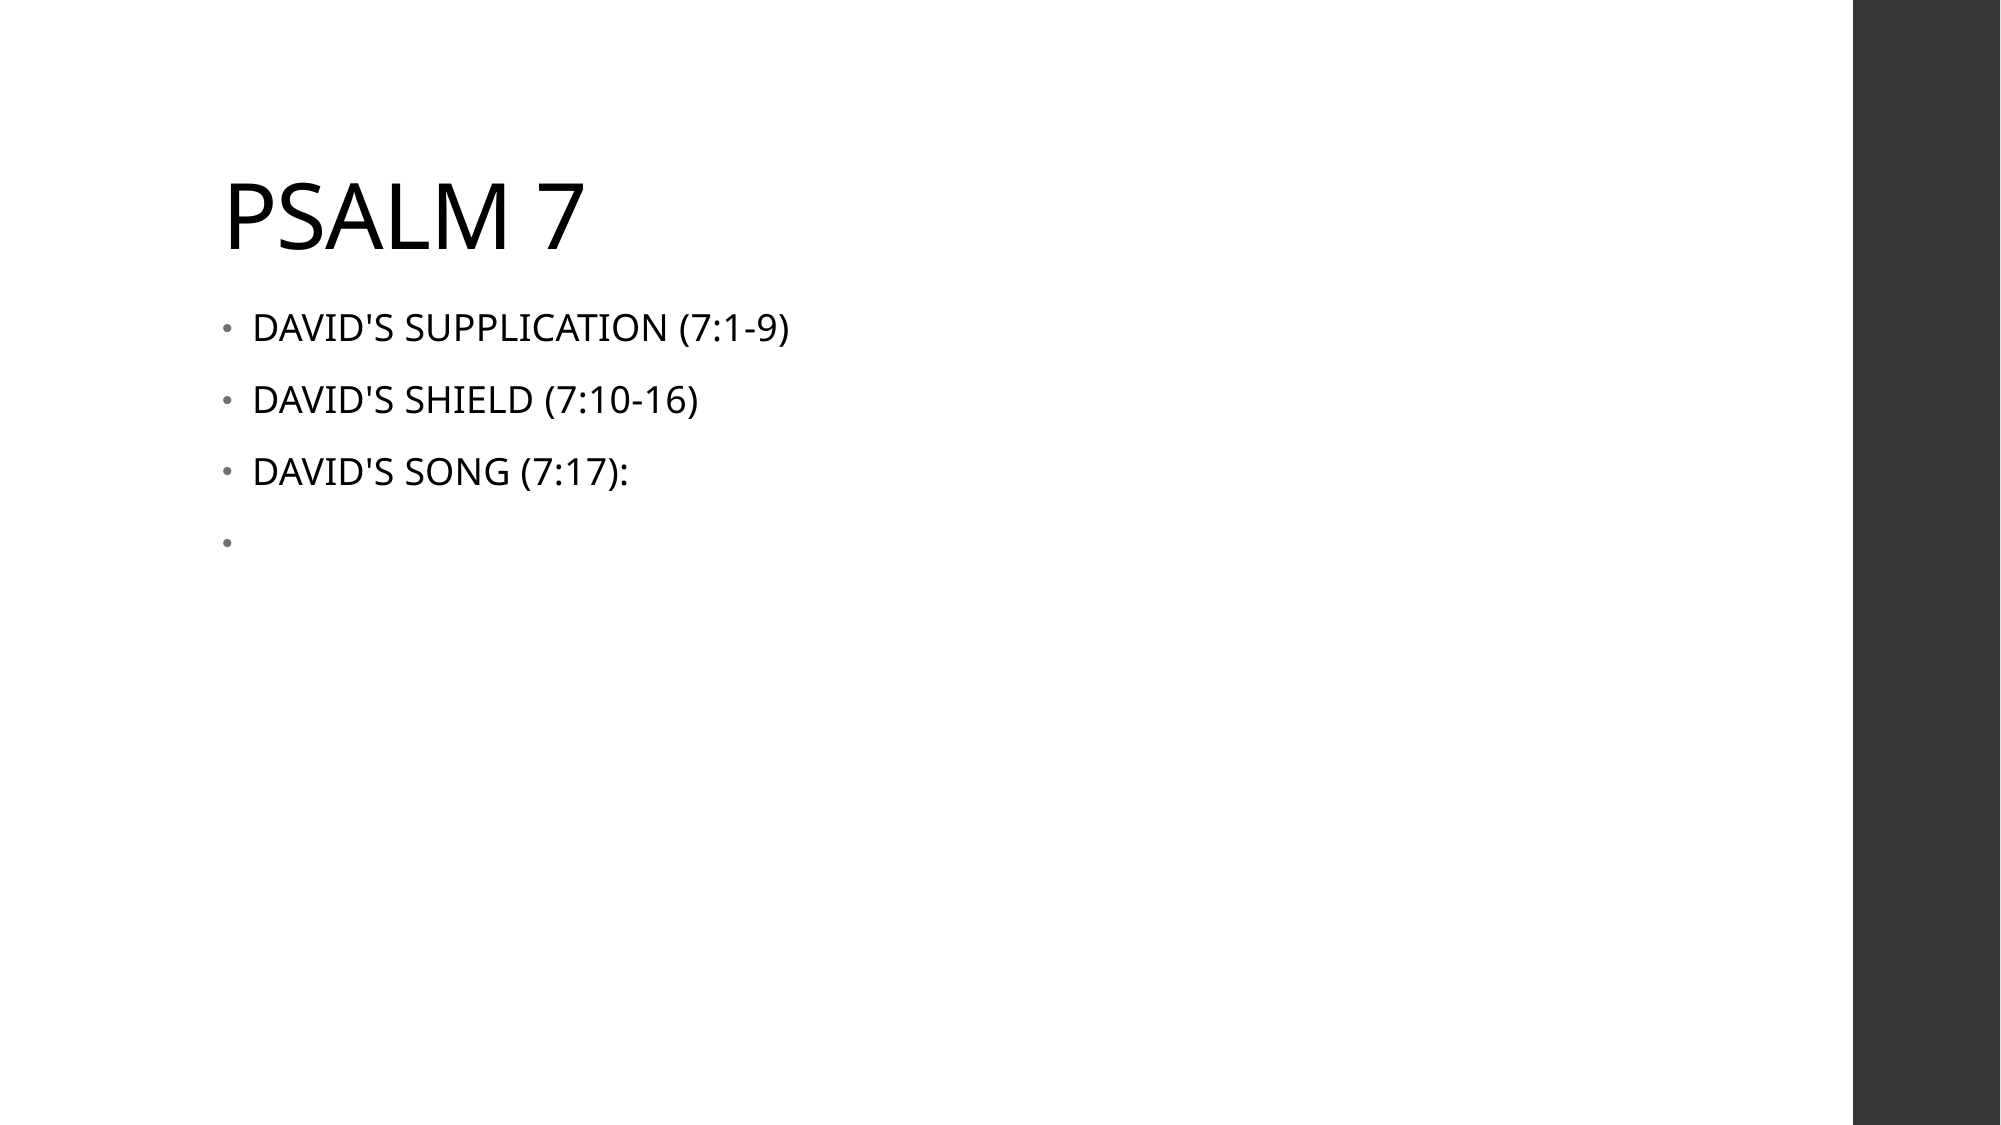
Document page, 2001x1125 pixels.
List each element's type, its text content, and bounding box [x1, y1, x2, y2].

title PSALM 7 [206, 60, 1797, 278]
list DAVID'S SUPPLICATION (7:1-9) DAVID'S SHIELD (7:10-16) DAVID'S SONG (7:17): [206, 299, 1617, 1014]
